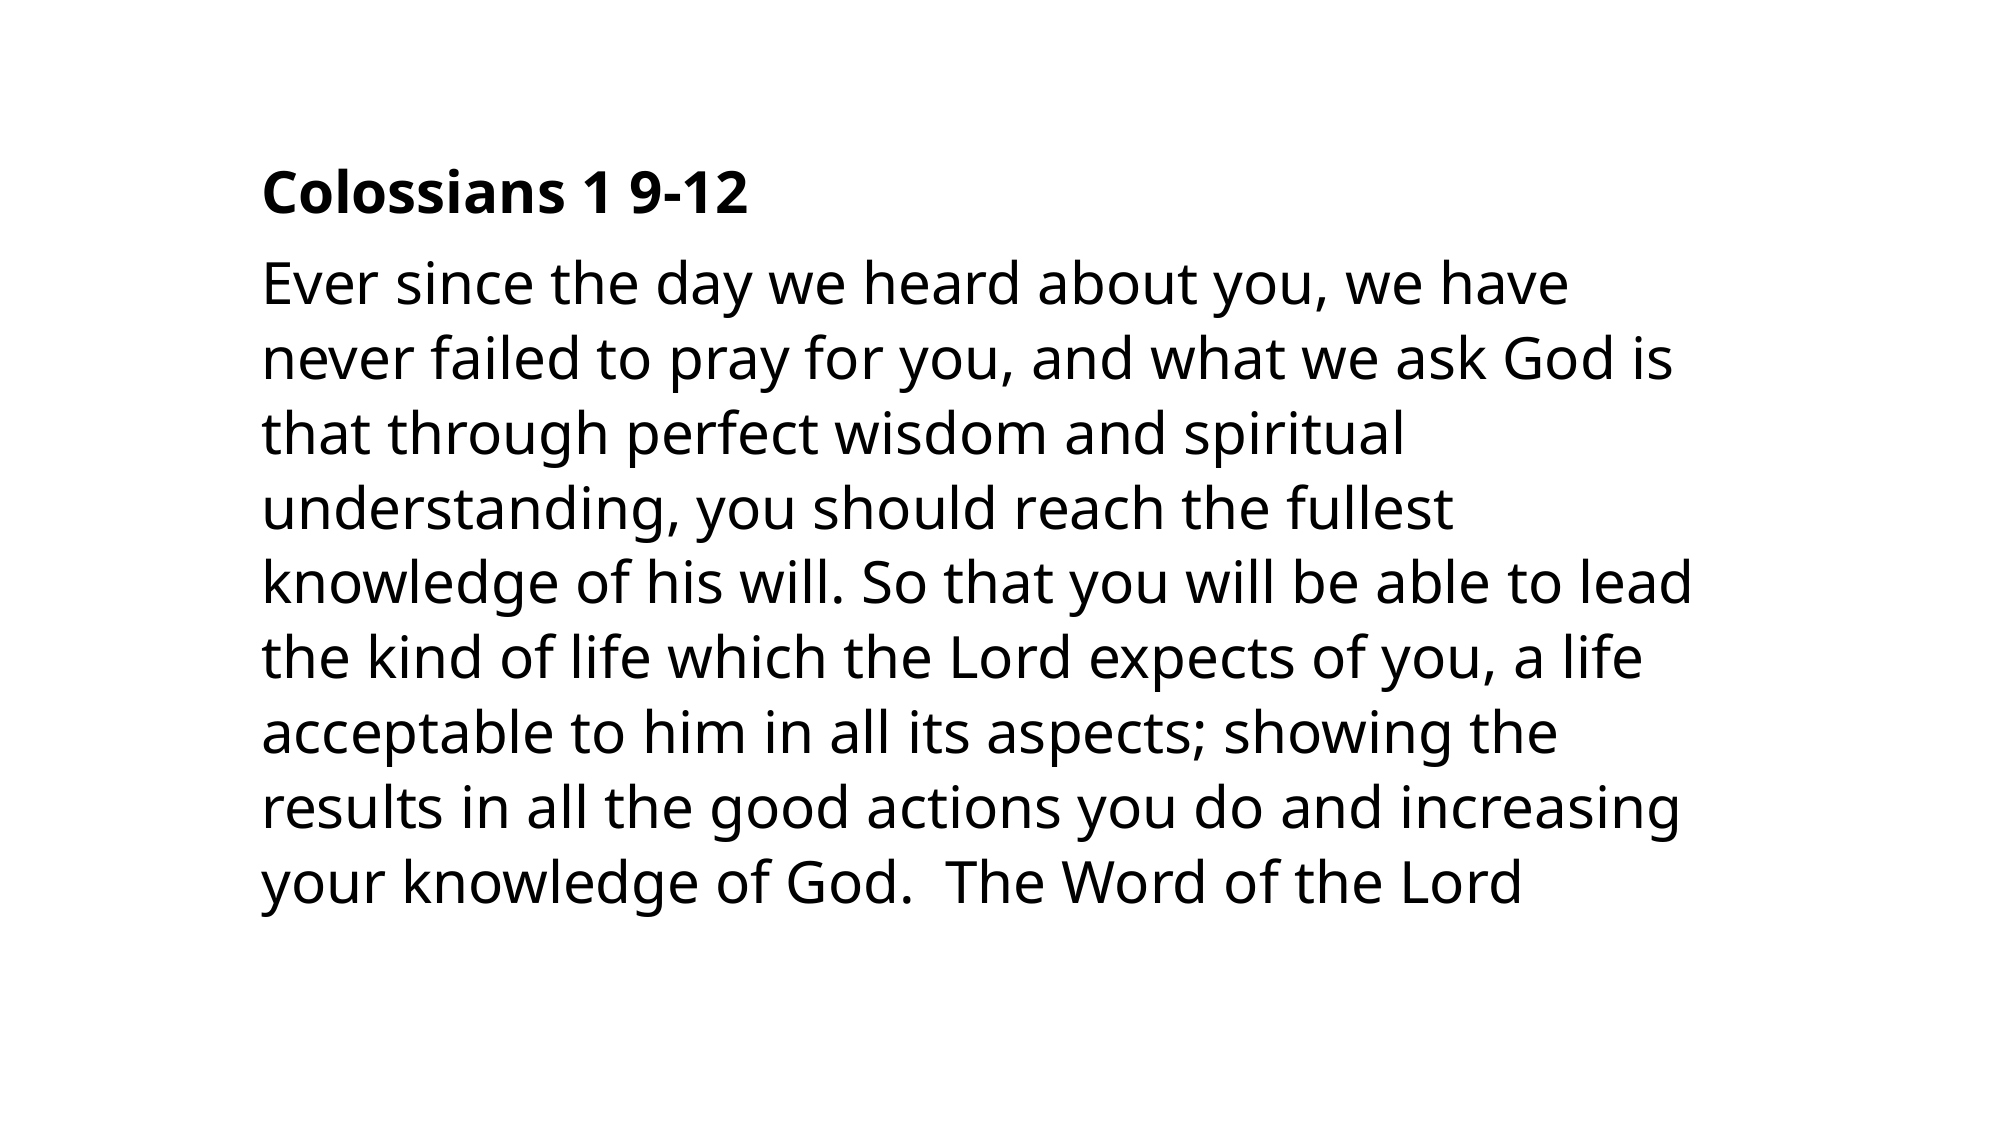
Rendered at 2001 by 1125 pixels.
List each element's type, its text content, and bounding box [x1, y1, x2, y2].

text_box Colossians 1 9-12 Ever since the day we heard about you, we have never failed to pray for you, and what we ask God is that through perfect wisdom and spiritual understanding, you should reach the fullest knowledge of his will. So that you will be able to lead the kind of life which the Lord expects of you, a life acceptable to him in all its aspects; showing the results in all the good actions you do and increasing your knowledge of God. The Word of the Lord [246, 142, 1754, 853]
